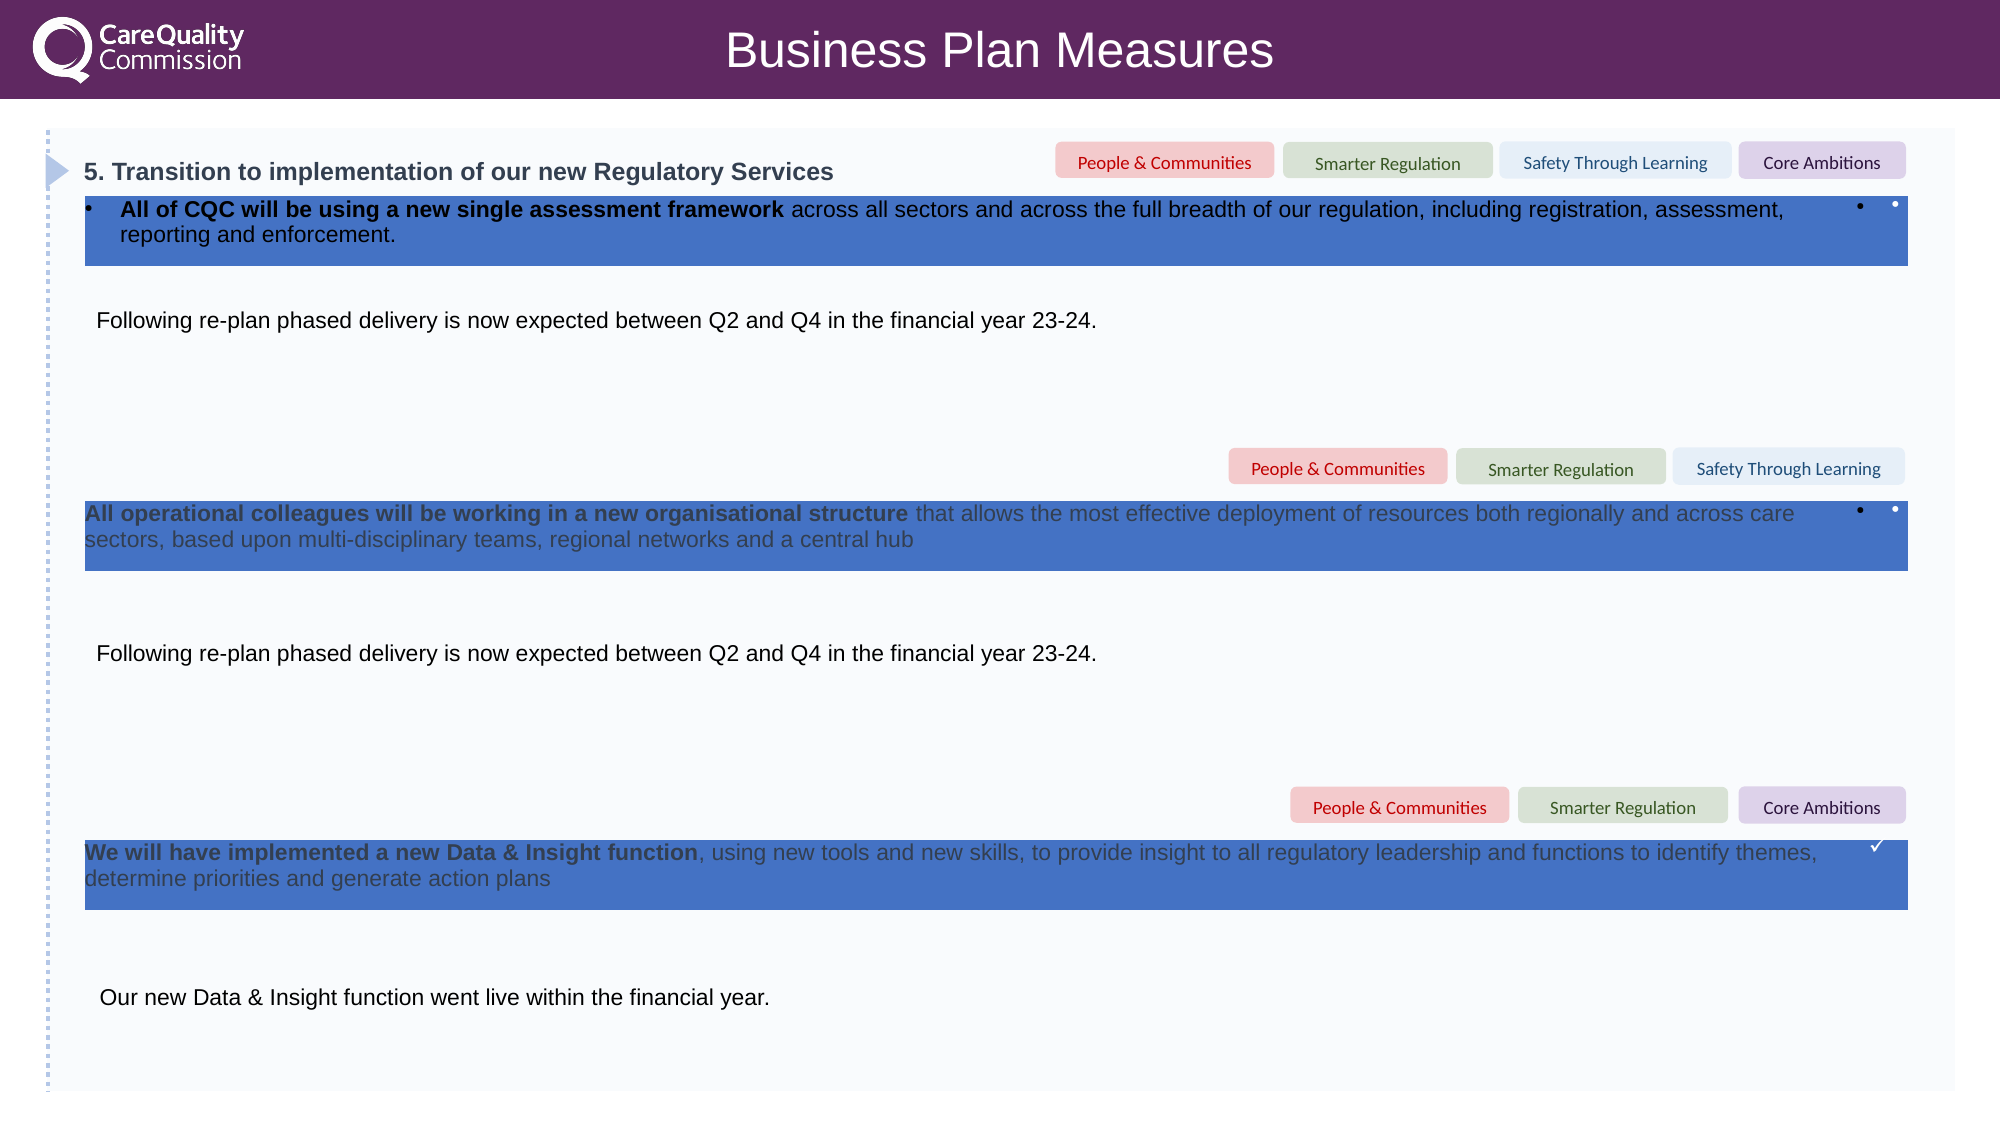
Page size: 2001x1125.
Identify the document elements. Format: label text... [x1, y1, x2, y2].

text_box Following re-plan phased delivery is now expected between Q2 and Q4 in the financial year 23-24. [81, 298, 1905, 341]
text_box [0, 0, 2000, 99]
text_box Following re-plan phased delivery is now expected between Q2 and Q4 in the financial year 23-24. [81, 630, 1905, 674]
text_box Core Ambitions [1738, 786, 1907, 824]
picture [32, 16, 245, 84]
table_header All operational colleagues will be working in a new organisational structure that allows the most effective deployment of resources both regionally and across care sectors, based upon multi-disciplinary teams, regional networks and a central hub [85, 501, 1848, 571]
text_box Core Ambitions [1738, 141, 1907, 179]
text_box Smarter Regulation [1283, 141, 1494, 179]
text_box Smarter Regulation [1518, 786, 1729, 824]
table_header All of CQC will be using a new single assessment framework across all sectors and across the full breadth of our regulation, including registration, assessment, reporting and enforcement. [85, 196, 1848, 266]
table_header  [1848, 196, 1908, 266]
table_header  [1848, 840, 1908, 910]
text_box 5. Transition to implementation of our new Regulatory Services [69, 147, 984, 194]
text_box Safety Through Learning [1672, 447, 1906, 485]
text_box Business Plan Measures [641, 9, 1358, 86]
text_box Safety Through Learning [1499, 141, 1732, 179]
text_box People & Communities [1228, 447, 1448, 485]
text_box Our new Data & Insight function went live within the financial year. [84, 975, 1909, 1019]
text_box Smarter Regulation [1456, 448, 1667, 485]
table_header  [1848, 501, 1908, 571]
text_box People & Communities [1290, 786, 1510, 823]
table_header We will have implemented a new Data & Insight function, using new tools and new skills, to provide insight to all regulatory leadership and functions to identify themes, determine priorities and generate action plans [85, 840, 1848, 910]
text_box People & Communities [1055, 141, 1275, 178]
text_box [45, 128, 1955, 1091]
